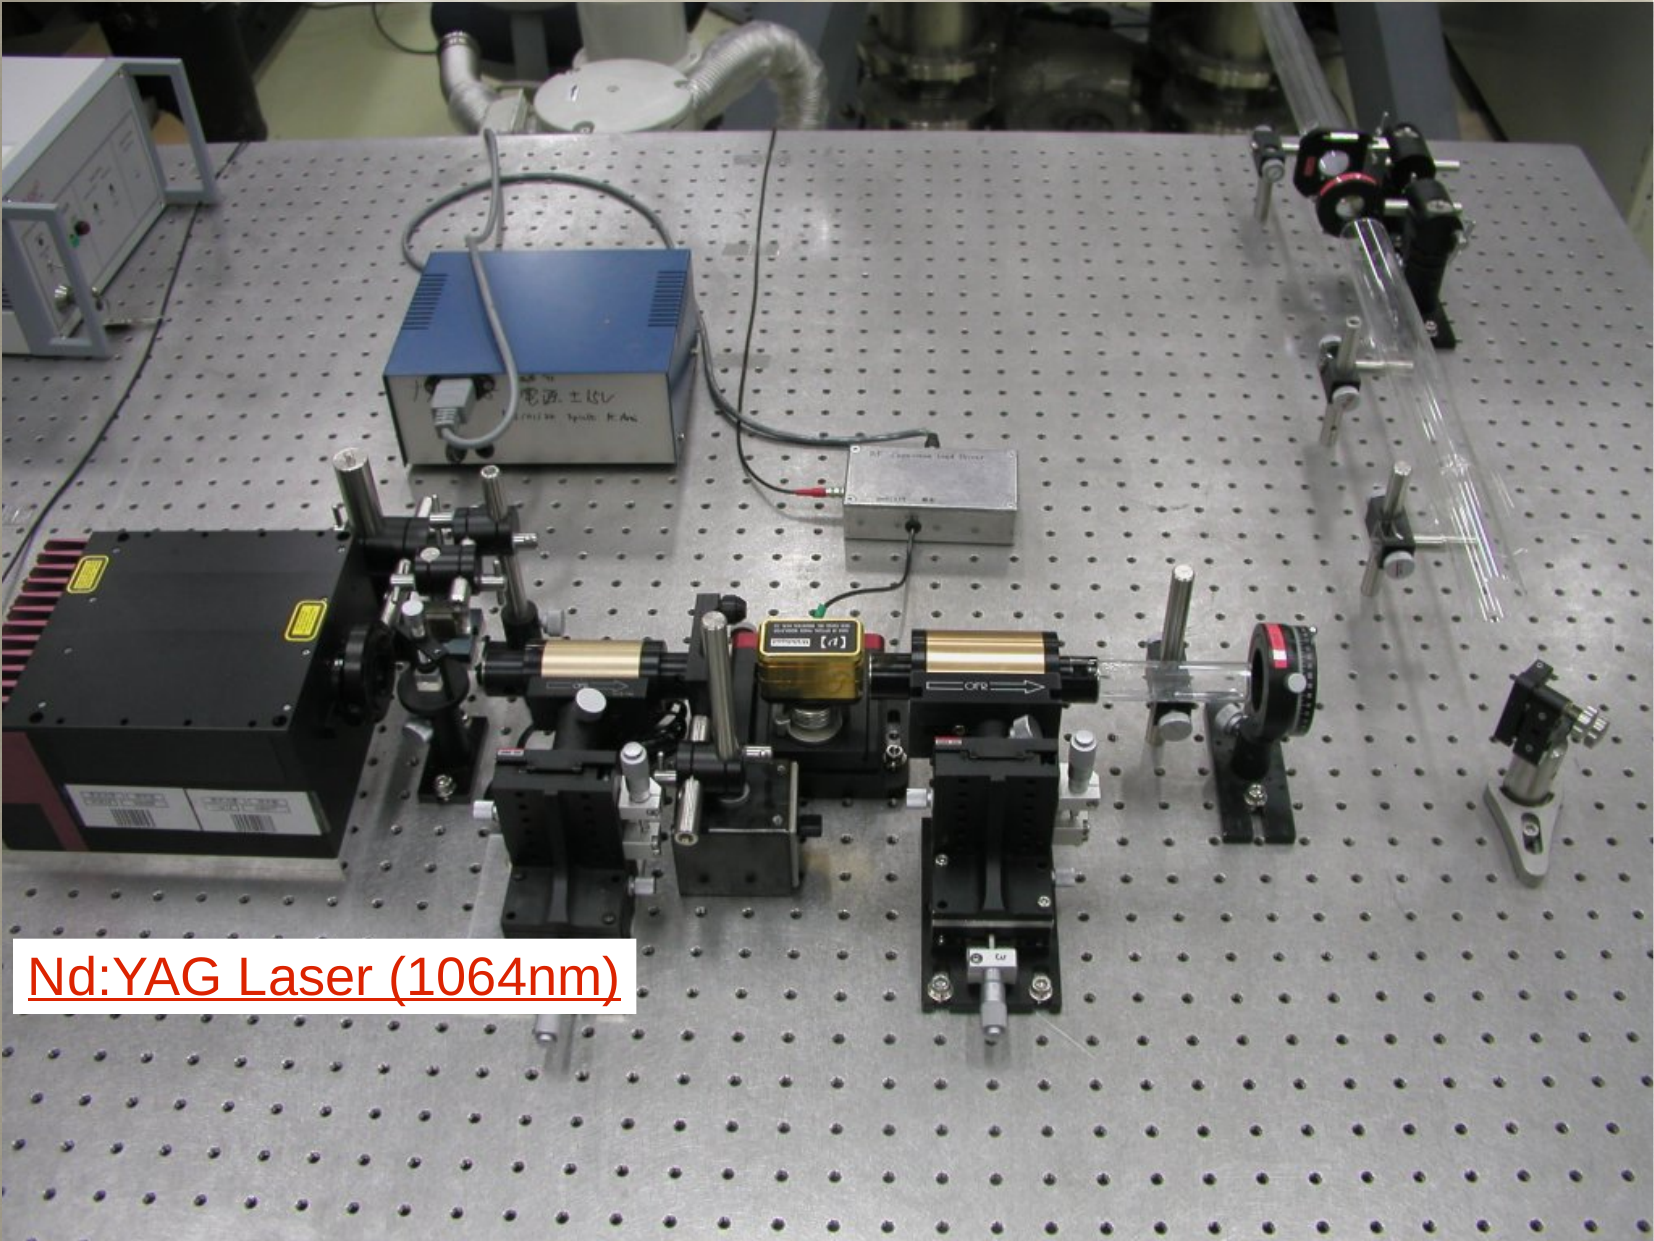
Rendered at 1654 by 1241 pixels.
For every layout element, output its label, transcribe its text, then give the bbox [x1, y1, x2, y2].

picture [0, 0, 1654, 1241]
text_box Nd:YAG Laser (1064nm) [13, 938, 624, 1014]
